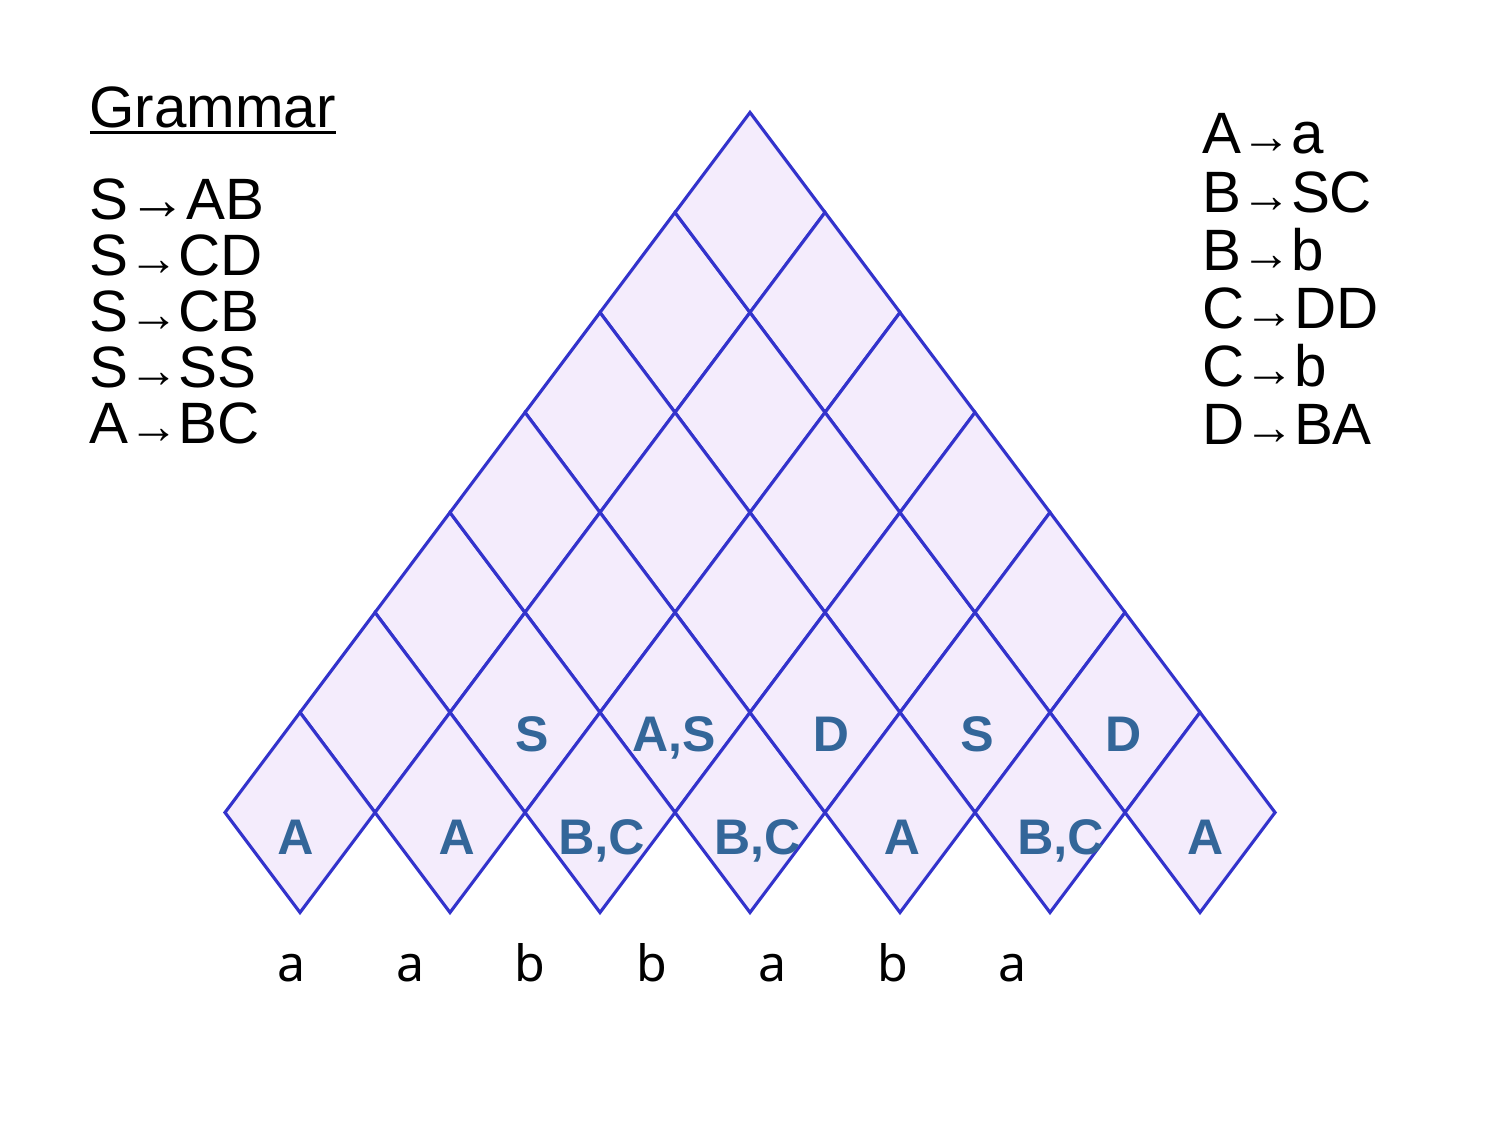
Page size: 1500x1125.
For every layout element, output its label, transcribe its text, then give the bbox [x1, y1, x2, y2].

text_box [270, 873, 330, 913]
text_box a a b b a b a [262, 923, 1251, 1000]
text_box [420, 873, 480, 913]
text_box [720, 873, 780, 913]
text_box [225, 763, 262, 862]
text_box [870, 873, 930, 913]
text_box [1020, 873, 1080, 913]
text_box [570, 873, 630, 913]
text_box [1170, 873, 1230, 913]
text_box Grammar S→AB S→CD S→CB S→SS A→BC [74, 75, 413, 463]
text_box S S B,C S A,D S D S,B C B S S A,S D S D A A B,C B,C A B,C A [262, 174, 1476, 873]
text_box A→a B→SC B→b C→DD C→b D→BA [1187, 99, 1413, 464]
text_box [703, 112, 797, 174]
